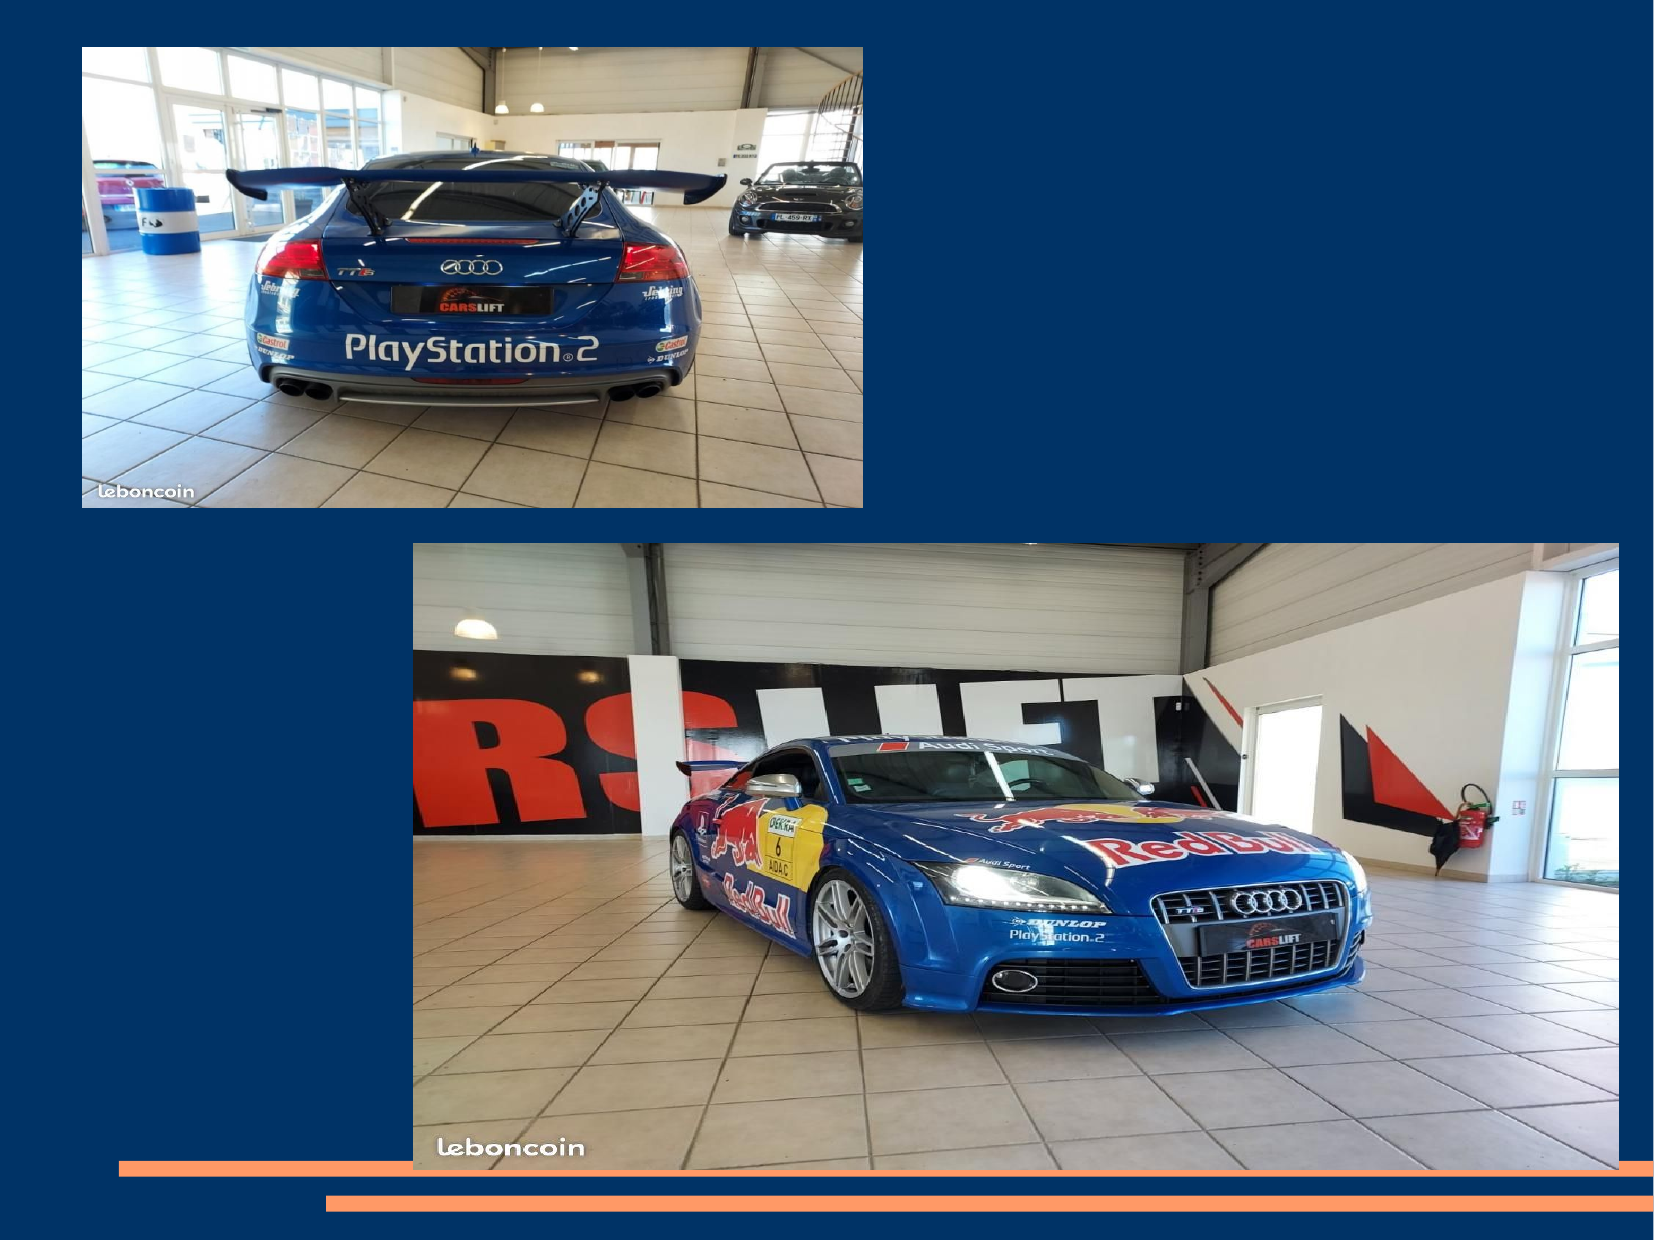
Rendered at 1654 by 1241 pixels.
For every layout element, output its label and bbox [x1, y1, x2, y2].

picture [413, 543, 1619, 1170]
picture [82, 47, 863, 508]
